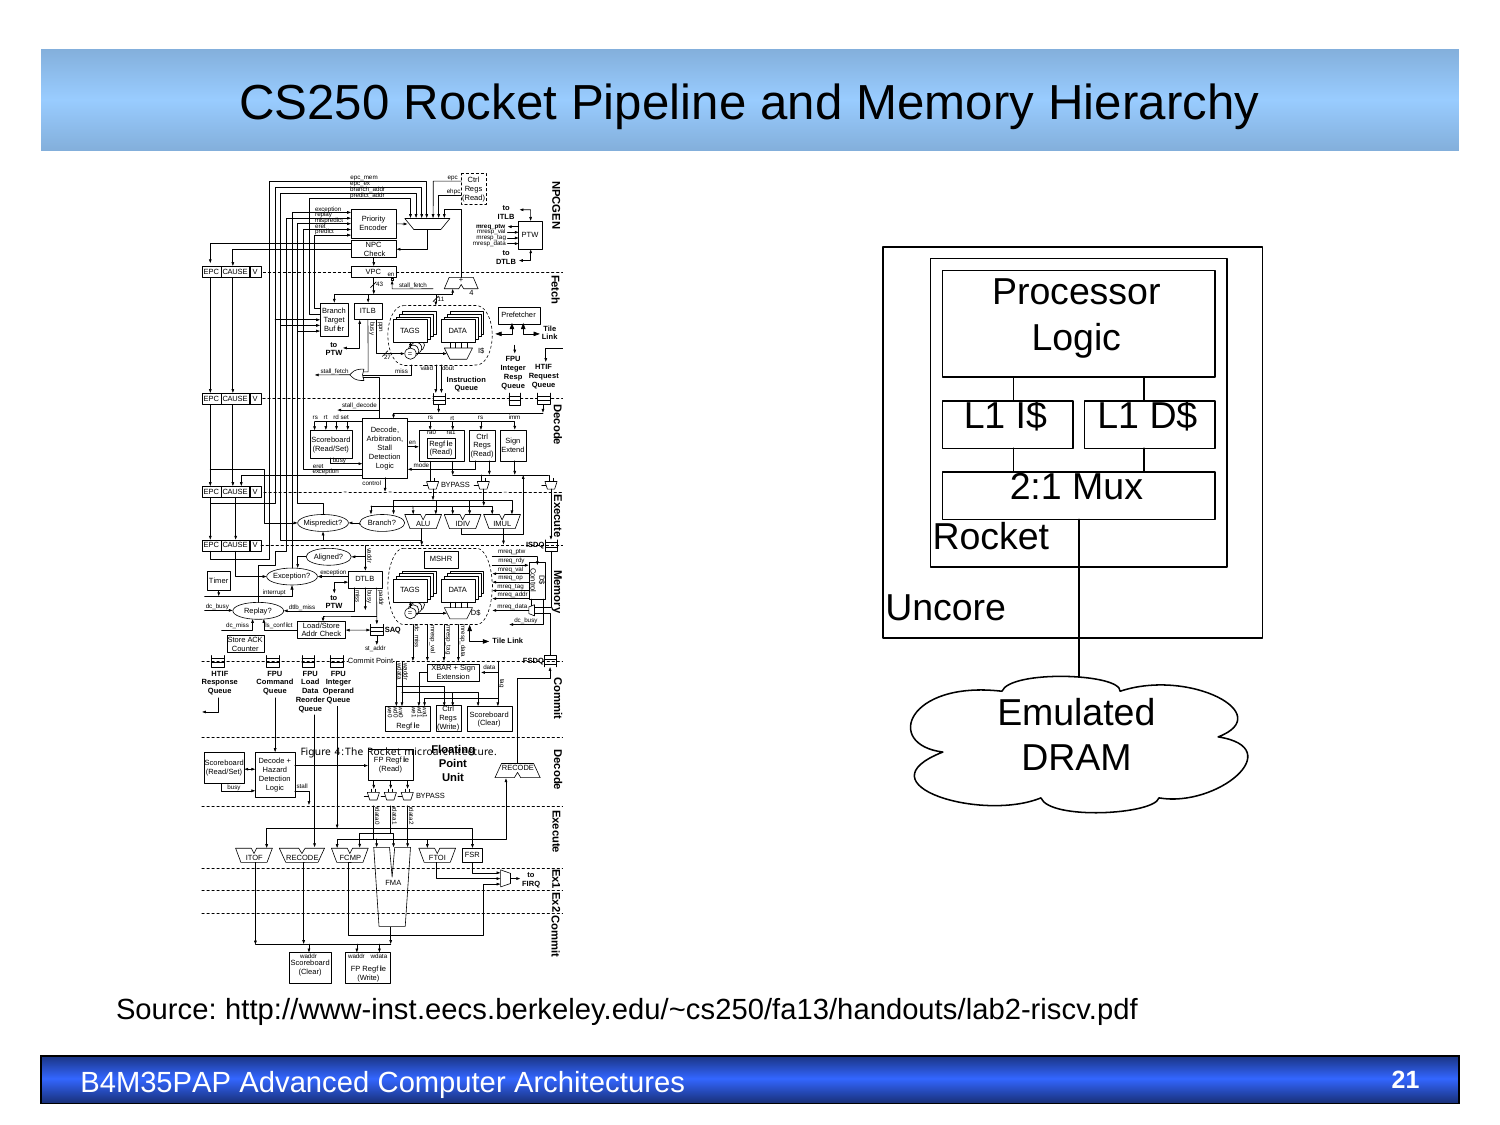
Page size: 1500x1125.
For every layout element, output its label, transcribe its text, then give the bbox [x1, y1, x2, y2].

text_box [943, 402, 963, 448]
text_box L1 I$ [963, 394, 1048, 449]
text_box [1014, 378, 1143, 465]
text_box Rocket [932, 515, 1049, 570]
text_box 2:1 Mux [1009, 465, 1145, 520]
title CS250 Rocket Pipeline and Memory Hierarchy [41, 49, 1459, 151]
text_box Uncore [885, 586, 1006, 641]
text_box [1049, 520, 1078, 566]
text_box [931, 259, 1226, 566]
text_box L1 D$ [1097, 394, 1198, 449]
text_box [1048, 402, 1072, 448]
text_box [1145, 473, 1214, 519]
text_box Logic [1031, 316, 1122, 371]
text_box [1198, 402, 1214, 448]
text_box Emulated [997, 690, 1166, 746]
text_box [912, 686, 1246, 811]
text_box Source: http://www-inst.eecs.berkeley.edu/~cs250/fa13/handouts/lab2-riscv.pdf [101, 985, 1155, 1033]
text_box Processor [992, 270, 1161, 325]
text_box [1085, 402, 1097, 448]
text_box [943, 271, 1214, 376]
text_box [1005, 678, 1118, 690]
text_box [884, 248, 1262, 637]
chart [162, 168, 608, 985]
text_box [943, 473, 1009, 519]
text_box DRAM [1021, 736, 1132, 792]
